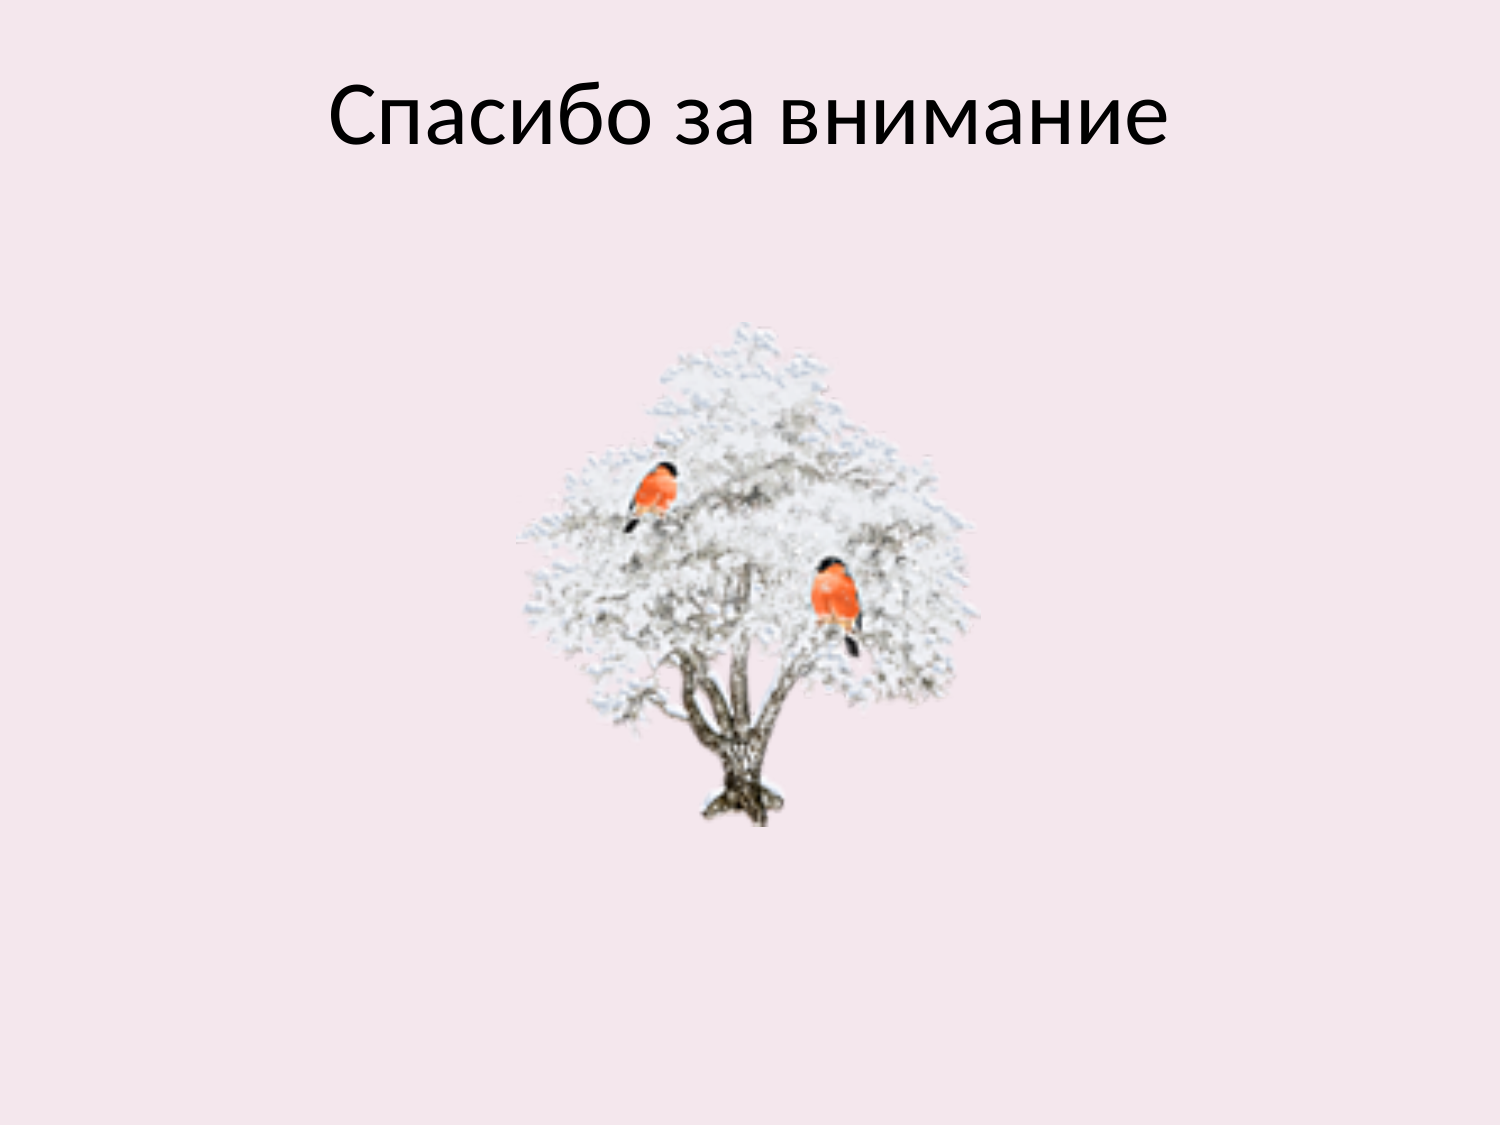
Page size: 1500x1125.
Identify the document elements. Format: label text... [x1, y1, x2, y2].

picture [516, 322, 981, 827]
title Спасибо за внимание [75, 45, 1425, 233]
